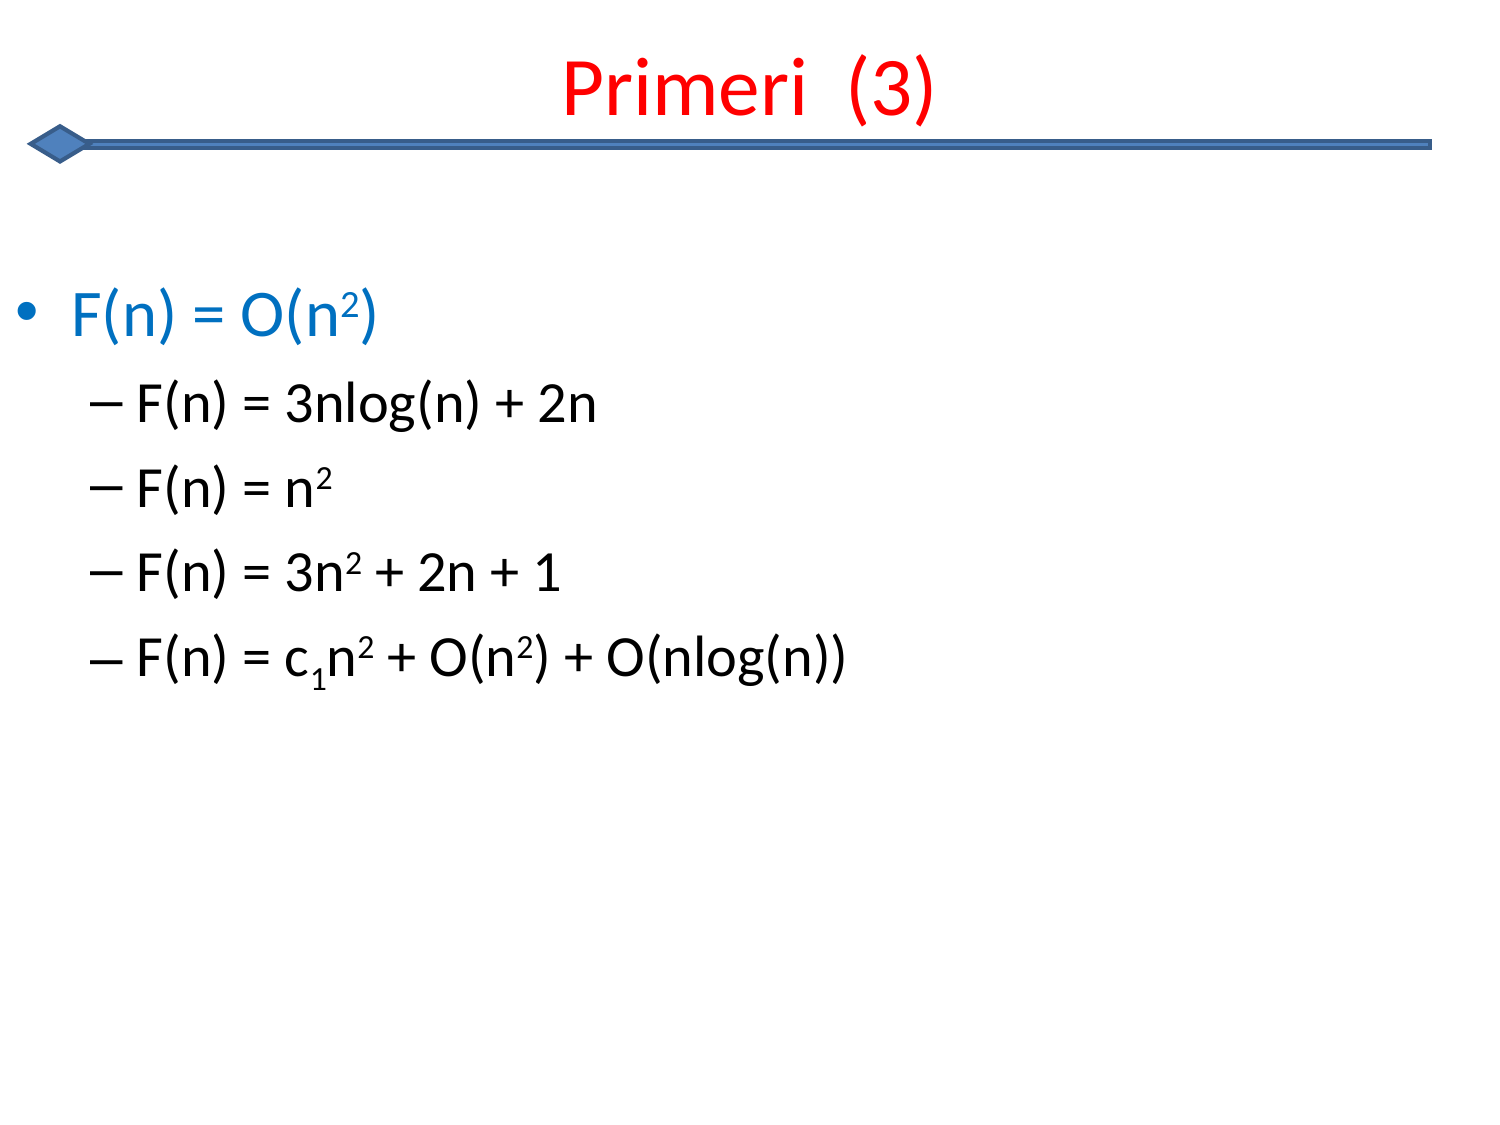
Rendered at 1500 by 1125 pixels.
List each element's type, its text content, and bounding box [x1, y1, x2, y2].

title Primeri (3) [75, 23, 1426, 141]
list F(n) = O(n2) F(n) = 3nlog(n) + 2n F(n) = n2 F(n) = 3n2 + 2n + 1 F(n) = c1n2 + O(n2) + O(nlog(n)) [0, 262, 1351, 1006]
